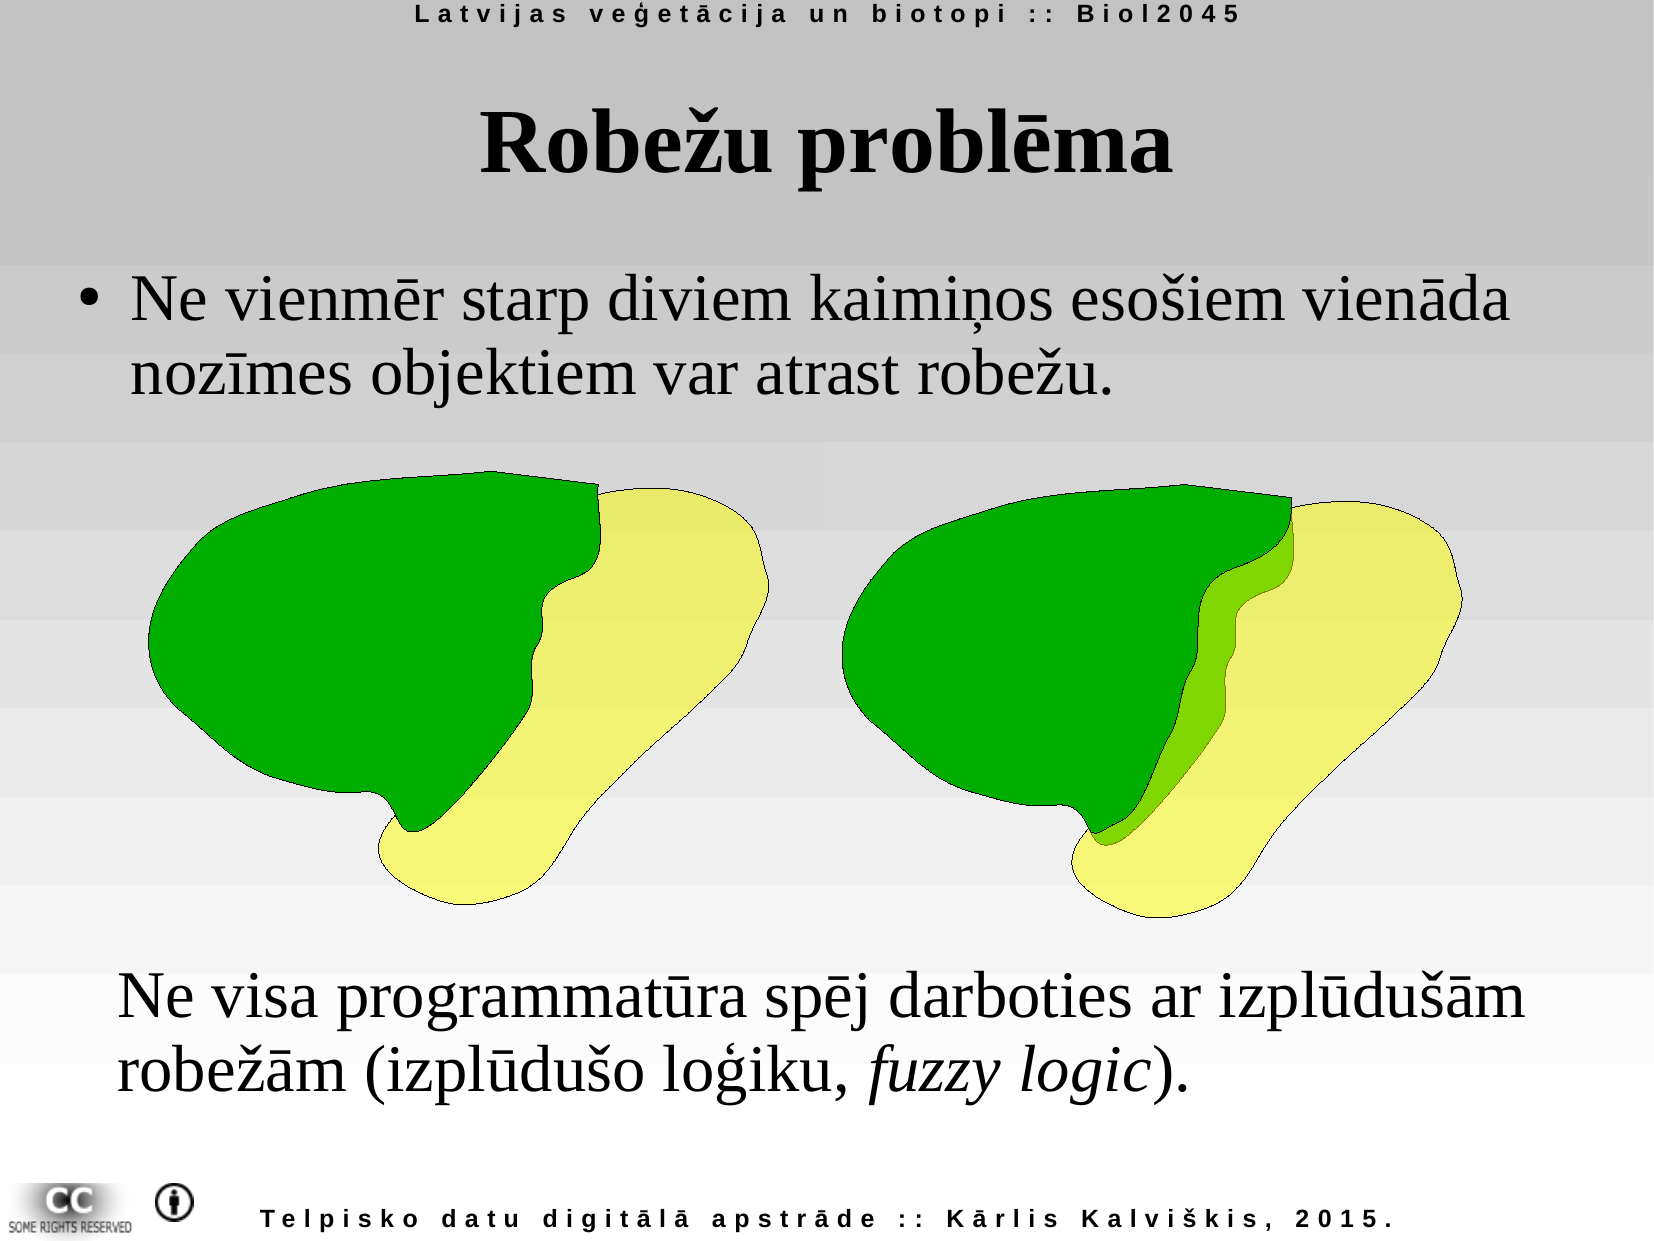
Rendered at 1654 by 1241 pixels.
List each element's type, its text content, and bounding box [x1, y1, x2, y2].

list Ne vienmēr starp diviem kaimiņos esošiem vienāda nozīmes objektiem var atrast robežu. [59, 261, 1596, 1175]
text_box Ne visa programmatūra spēj darboties ar izplūdušām robežām (izplūdušo loģiku, fuzzy logic). [117, 958, 1590, 1107]
text_box [148, 471, 769, 905]
picture [0, 0, 1654, 1241]
text_box [842, 484, 1463, 918]
title Robežu problēma [59, 37, 1596, 246]
